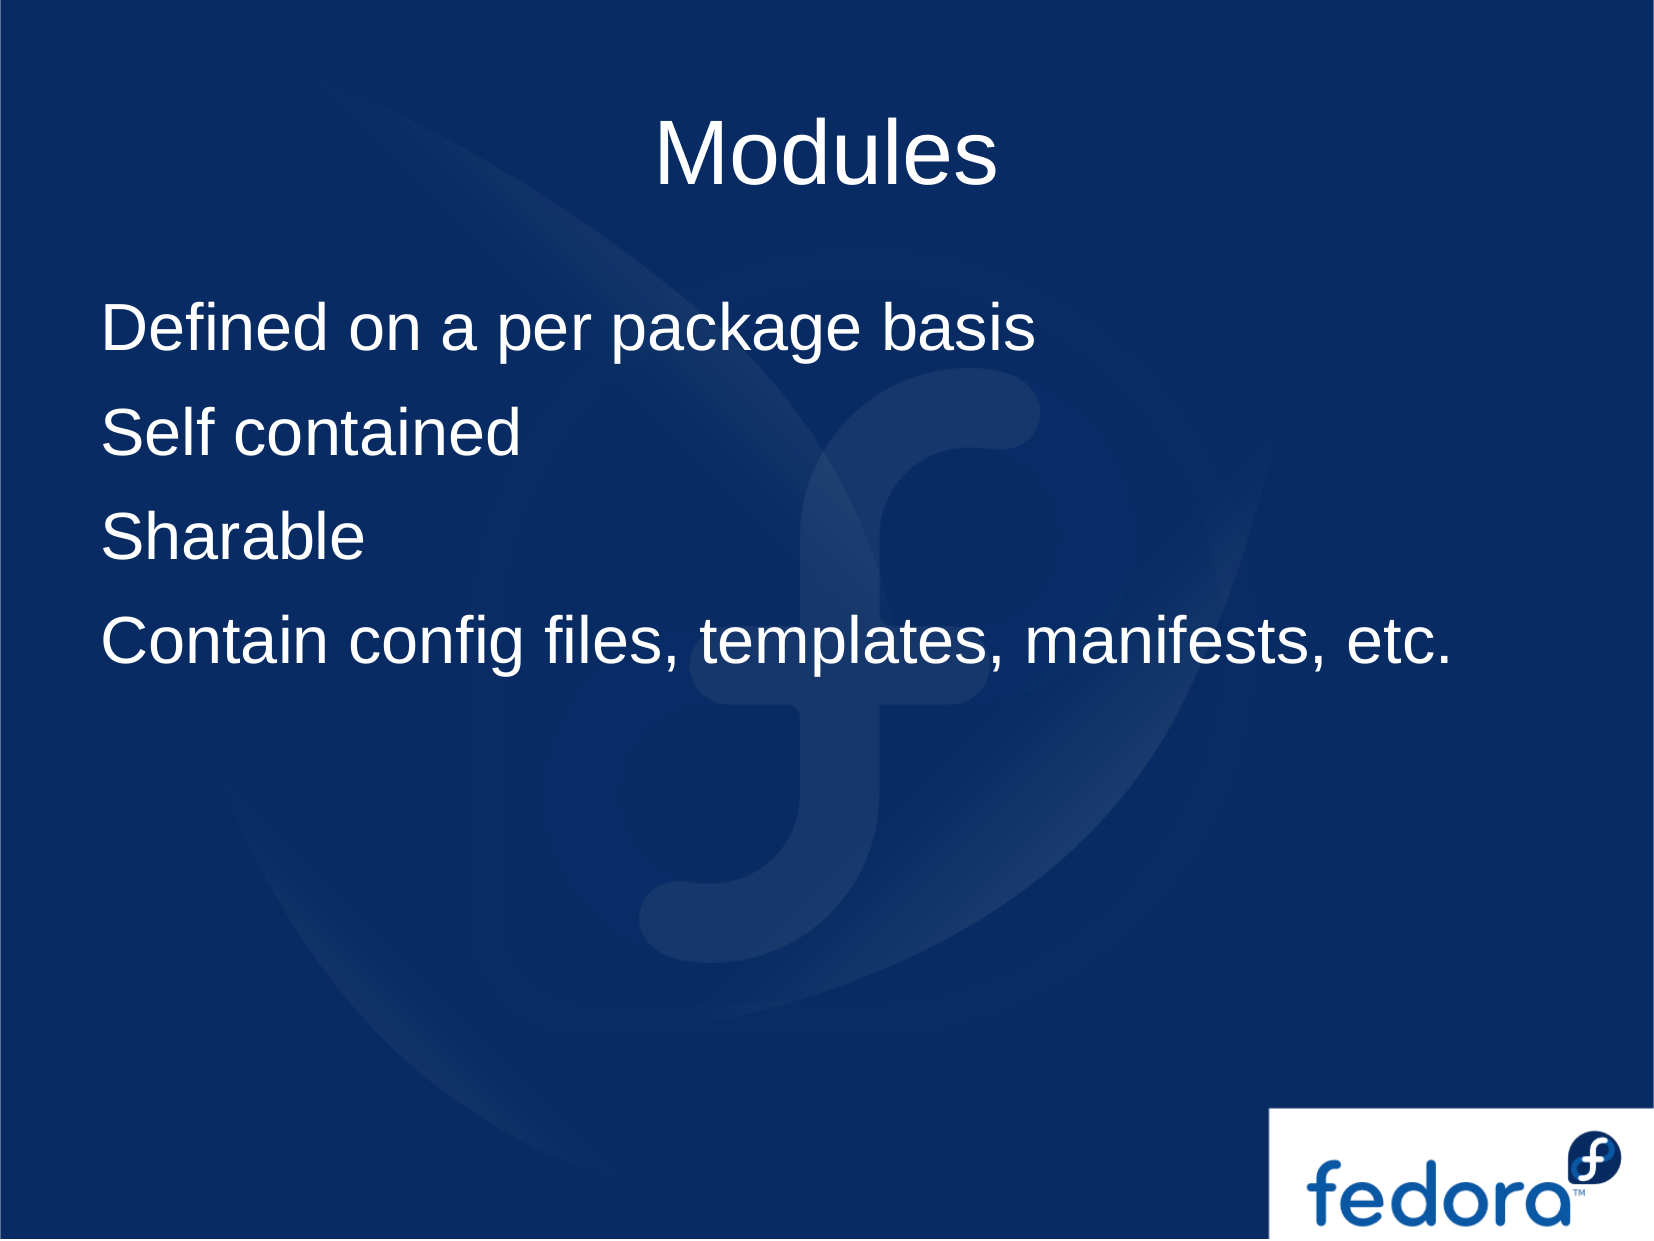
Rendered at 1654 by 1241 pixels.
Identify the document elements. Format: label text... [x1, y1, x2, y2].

list Defined on a per package basis Self contained Sharable Contain config files, templates, manifests, etc. [82, 290, 1571, 1094]
picture [0, 0, 1654, 1239]
title Modules [82, 56, 1571, 250]
